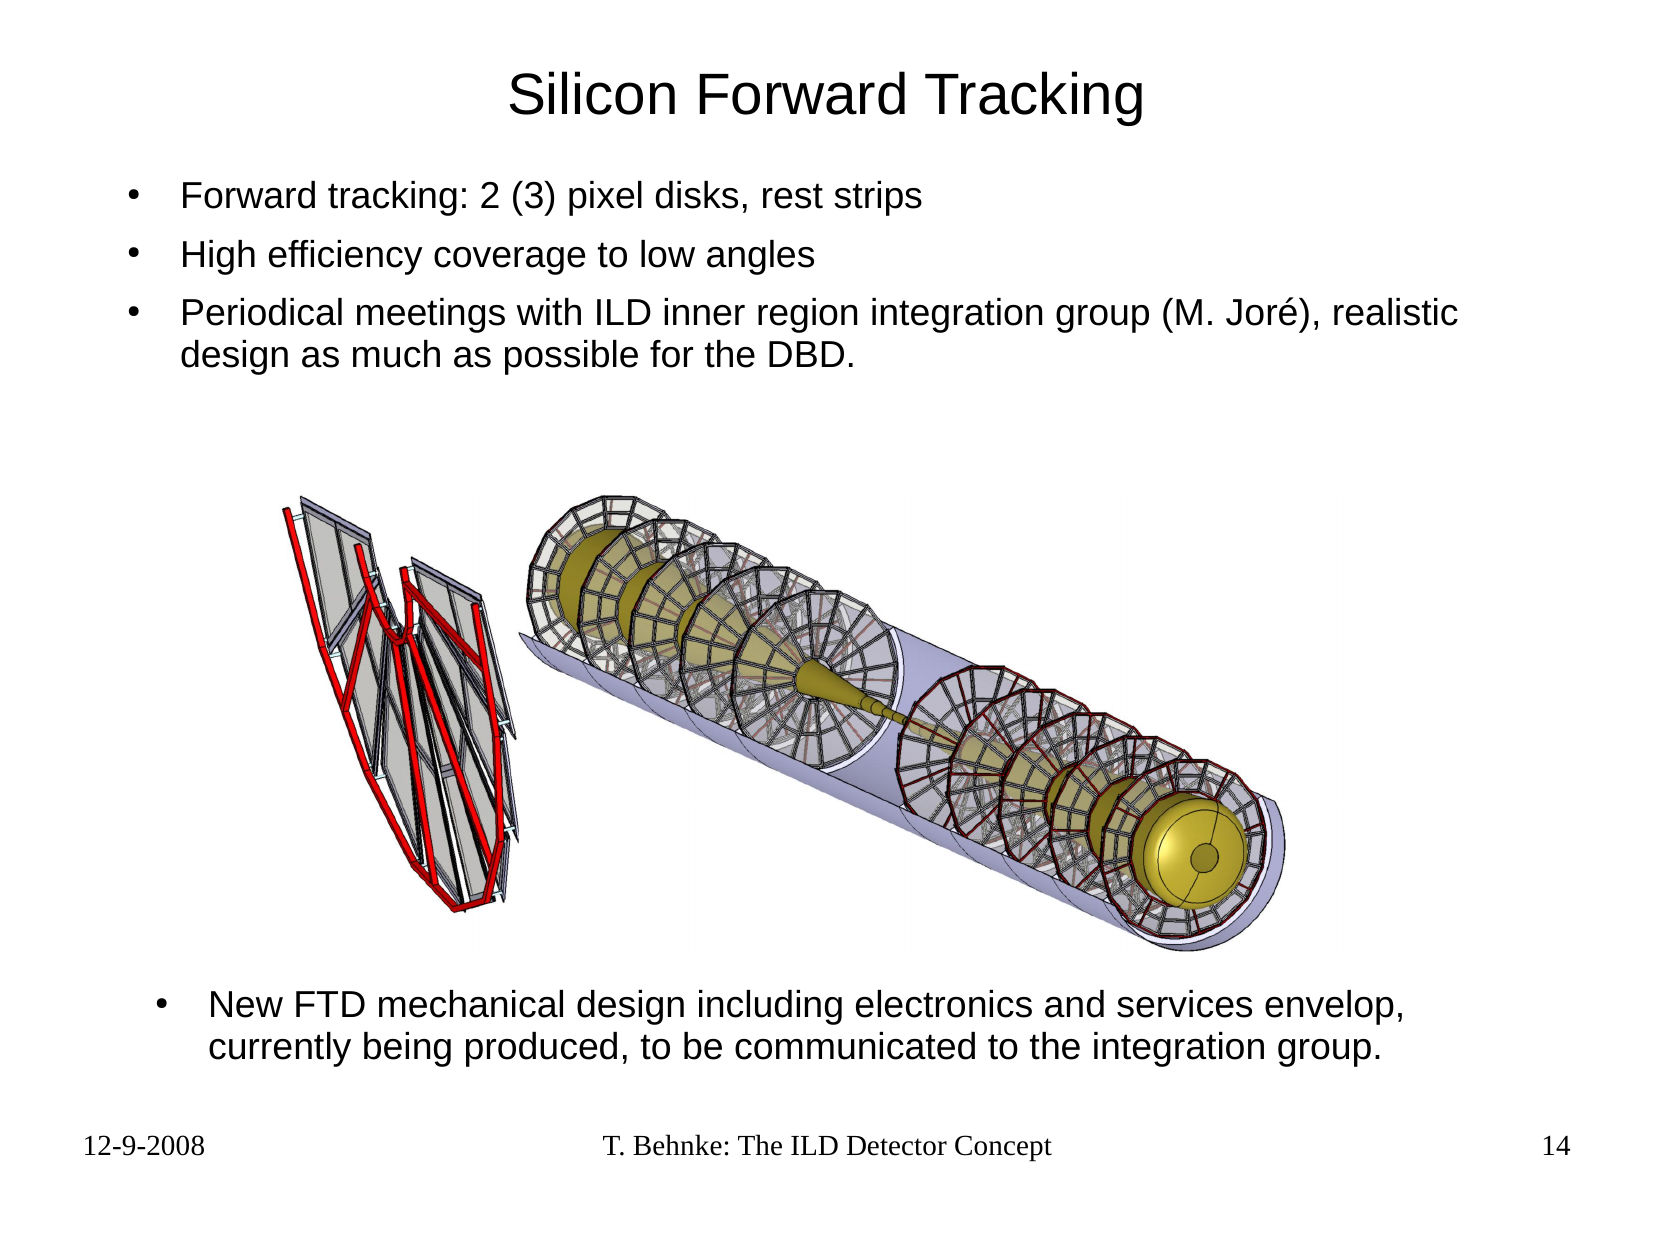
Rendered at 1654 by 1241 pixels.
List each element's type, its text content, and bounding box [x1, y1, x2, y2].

picture [264, 490, 1344, 959]
title Silicon Forward Tracking [82, 0, 1571, 198]
list New FTD mechanical design including electronics and services envelop, currently being produced, to be communicated to the integration group. [122, 976, 1473, 1217]
list Forward tracking: 2 (3) pixel disks, rest strips High efficiency coverage to low angles Periodical meetings with ILD inner region integration group (M. Joré), realistic design as much as possible for the DBD. [94, 198, 1520, 910]
